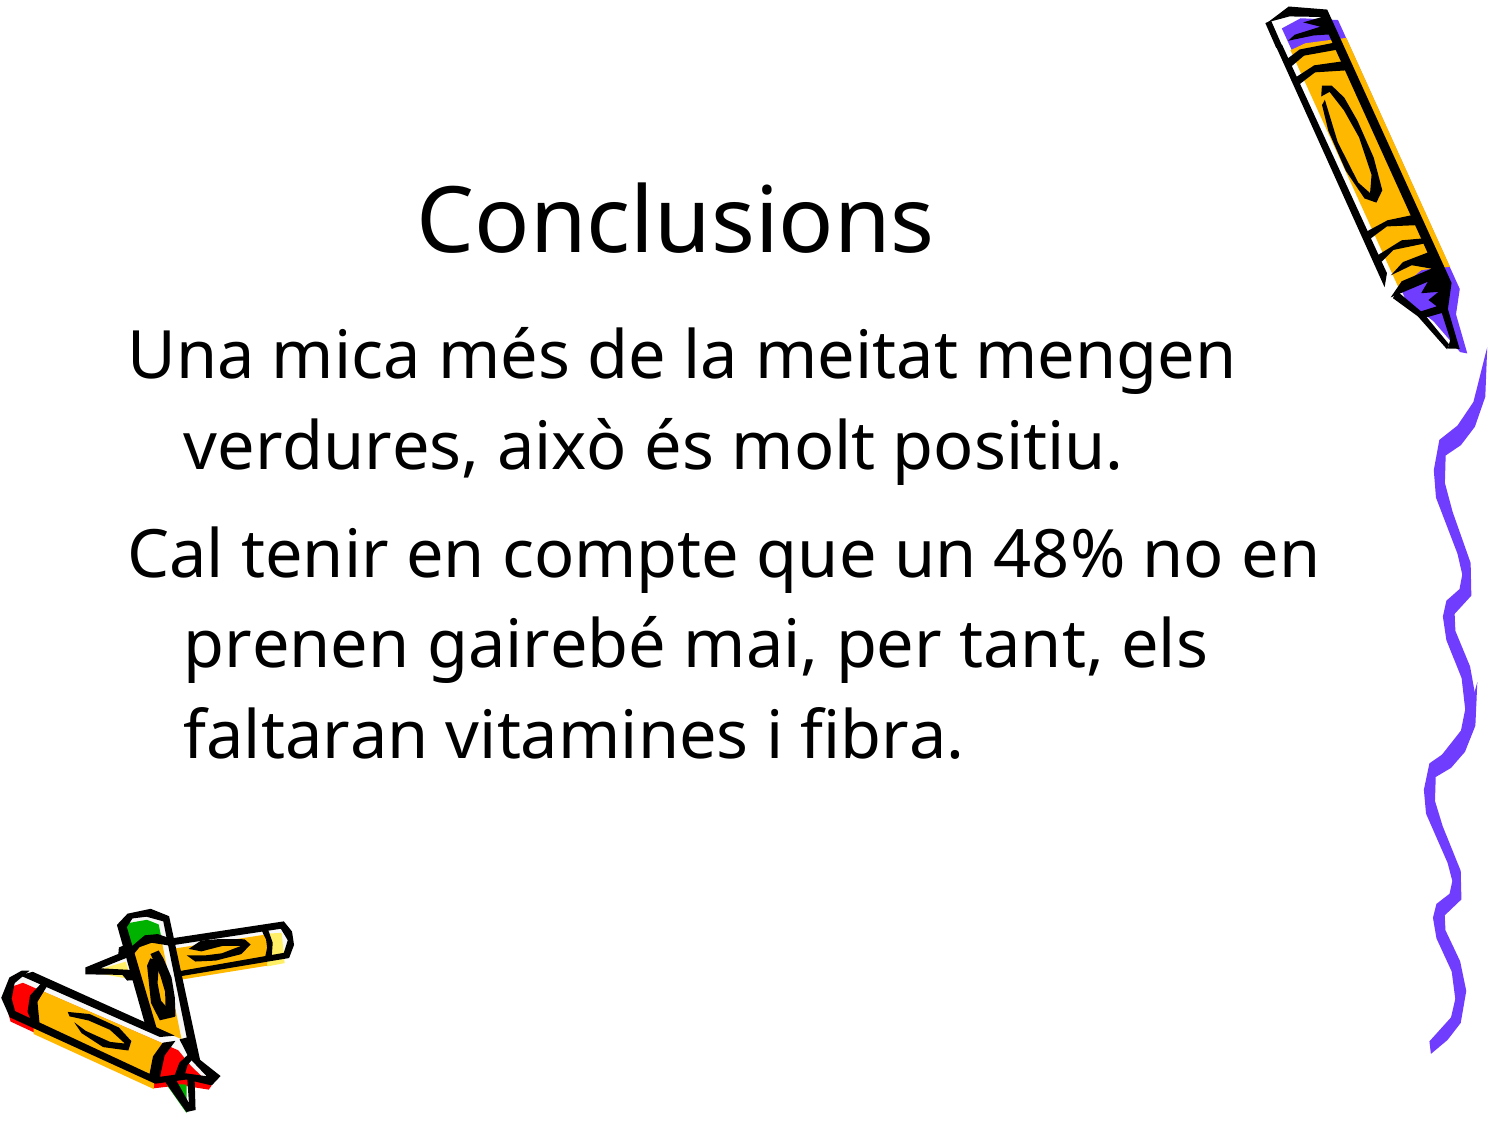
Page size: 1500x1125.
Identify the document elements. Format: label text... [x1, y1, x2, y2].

list Una mica més de la meitat mengen verdures, això és molt positiu. Cal tenir en compte que un 48% no en prenen gairebé mai, per tant, els faltaran vitamines i fibra. [112, 299, 1375, 901]
title Conclusions [112, 24, 1240, 288]
